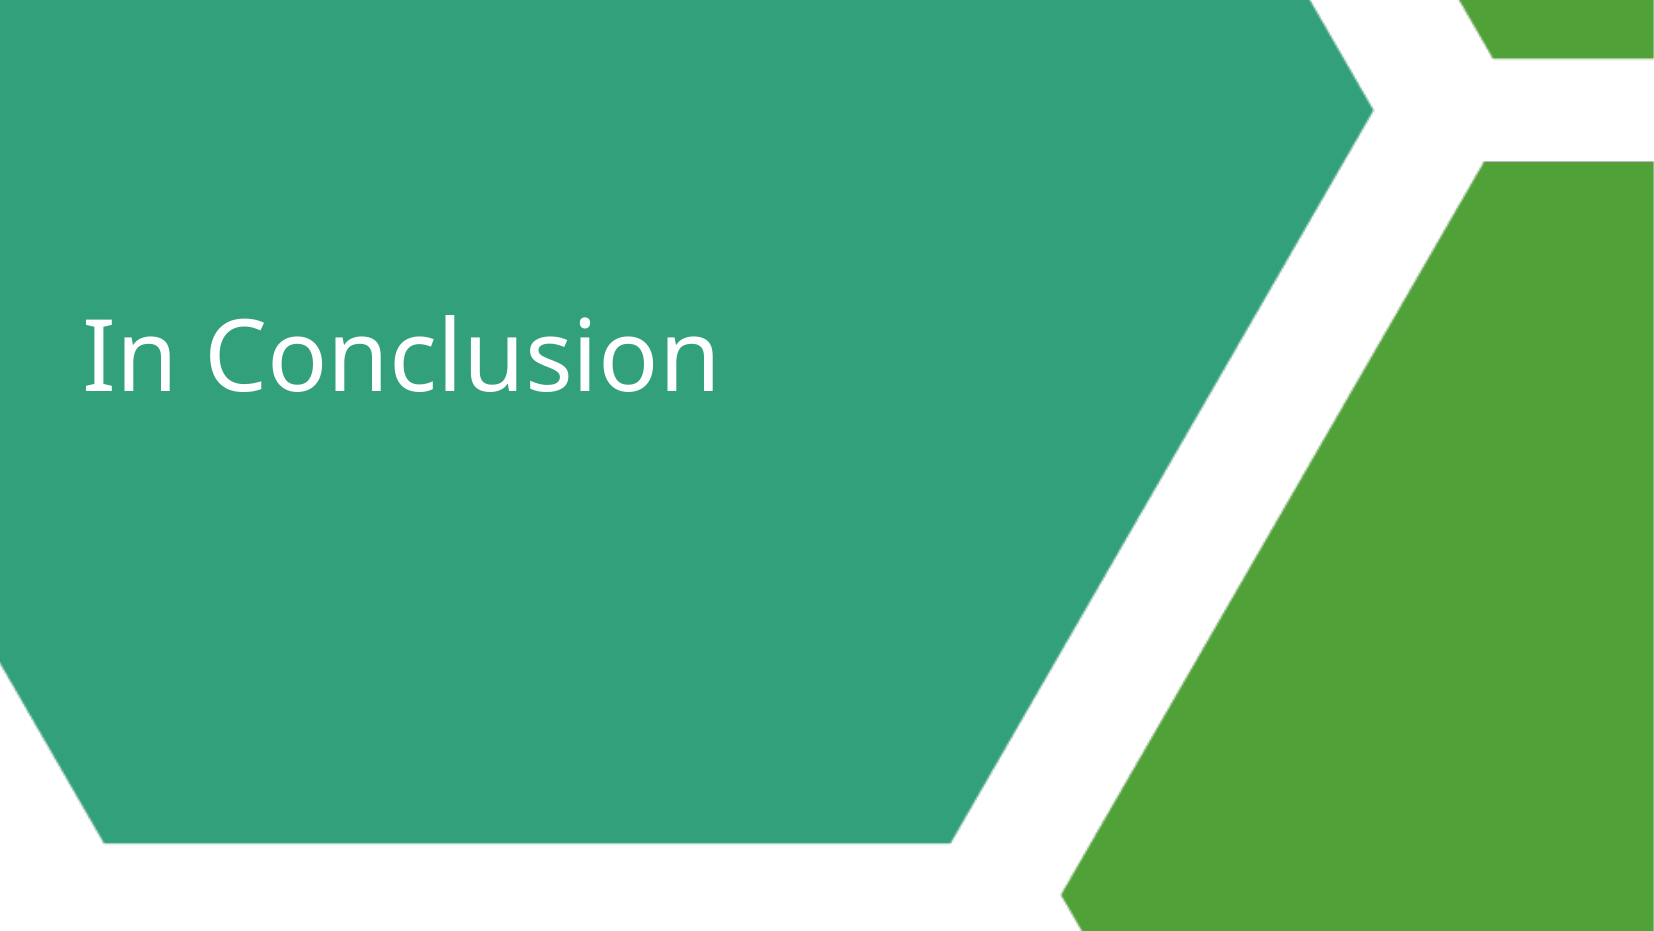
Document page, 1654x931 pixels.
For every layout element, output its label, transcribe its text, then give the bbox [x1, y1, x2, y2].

title In Conclusion [82, 219, 1218, 486]
picture [0, 0, 1654, 931]
